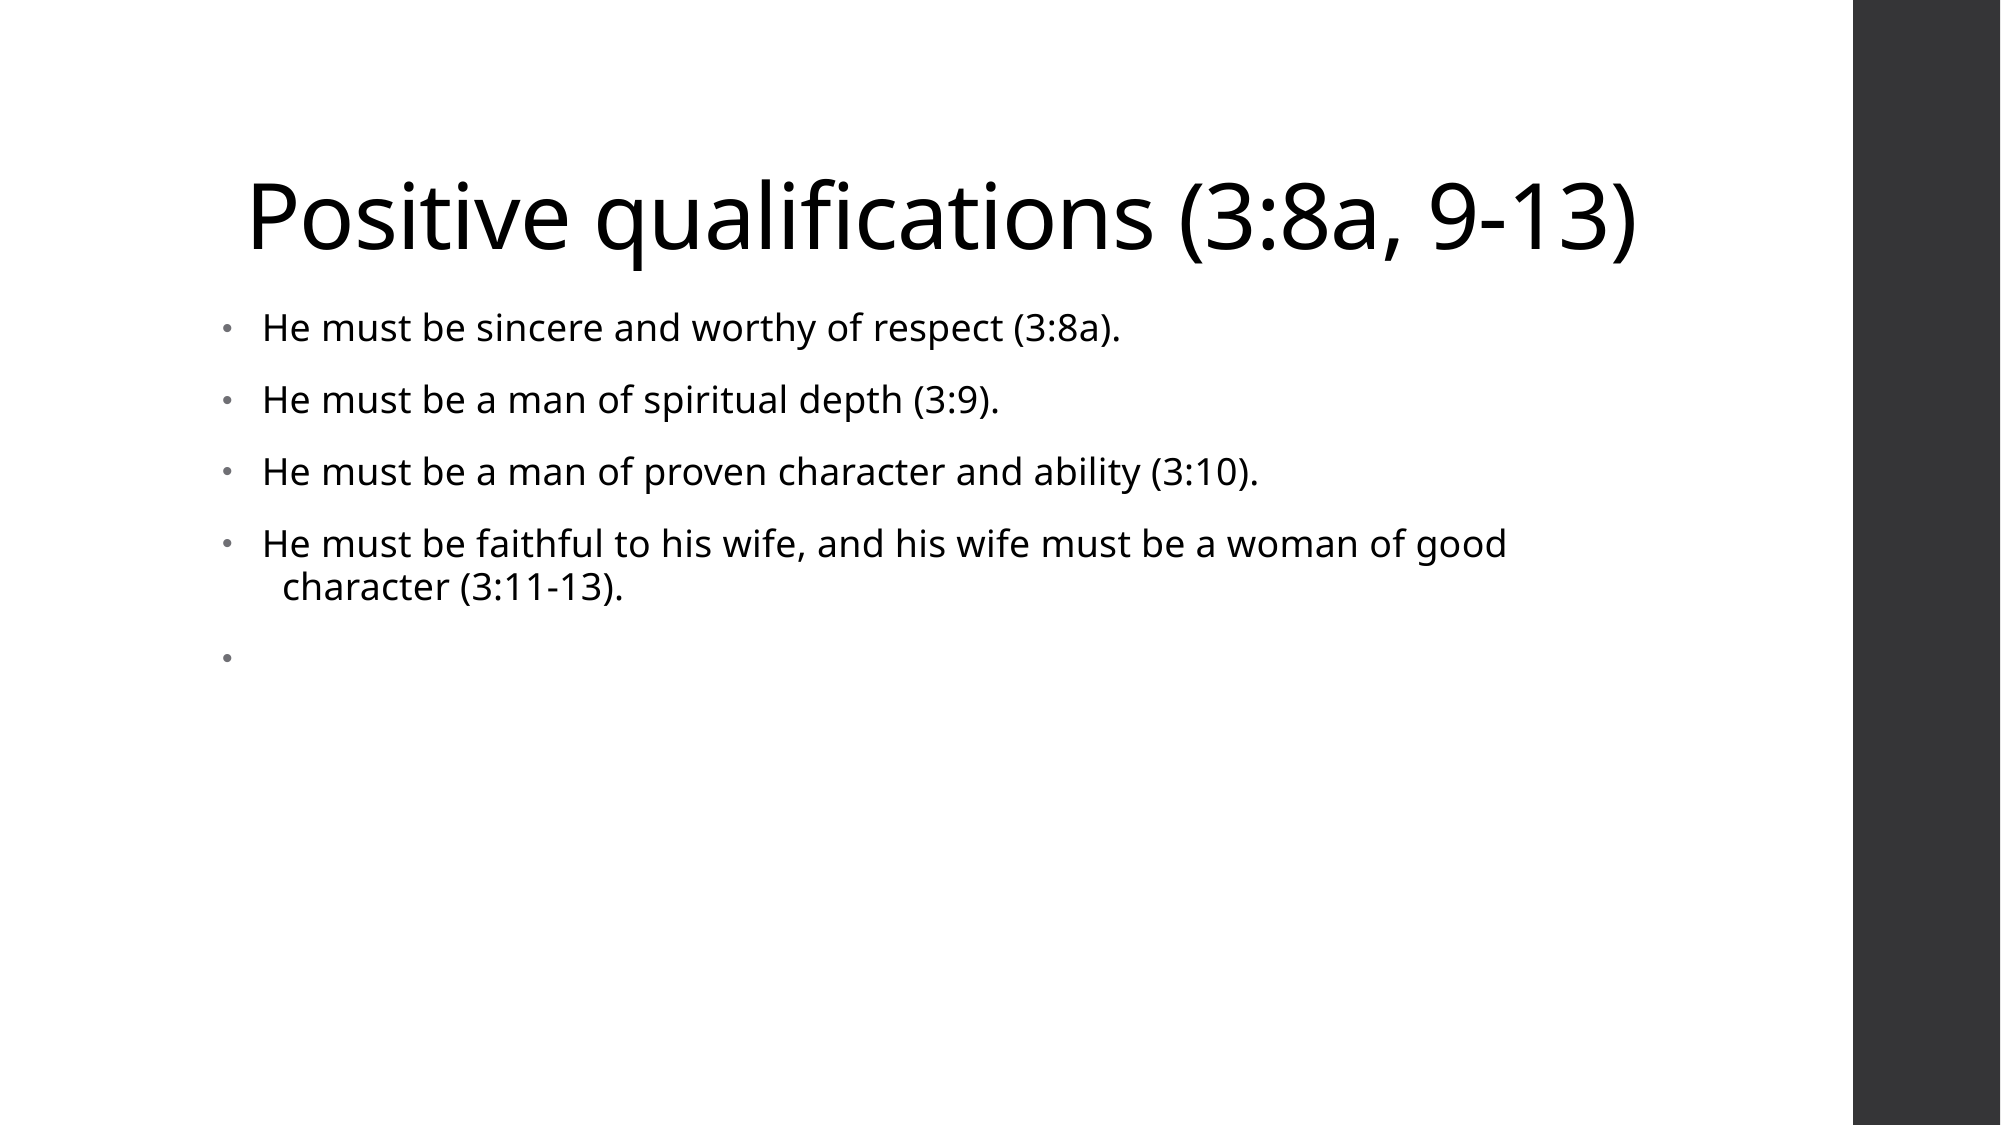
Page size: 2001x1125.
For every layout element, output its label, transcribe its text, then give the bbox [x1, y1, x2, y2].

title Positive qualifications (3:8a, 9-13) [206, 60, 1797, 278]
list He must be sincere and worthy of respect (3:8a). He must be a man of spiritual depth (3:9). He must be a man of proven character and ability (3:10). He must be faithful to his wife, and his wife must be a woman of good character (3:11-13). [206, 299, 1617, 1014]
